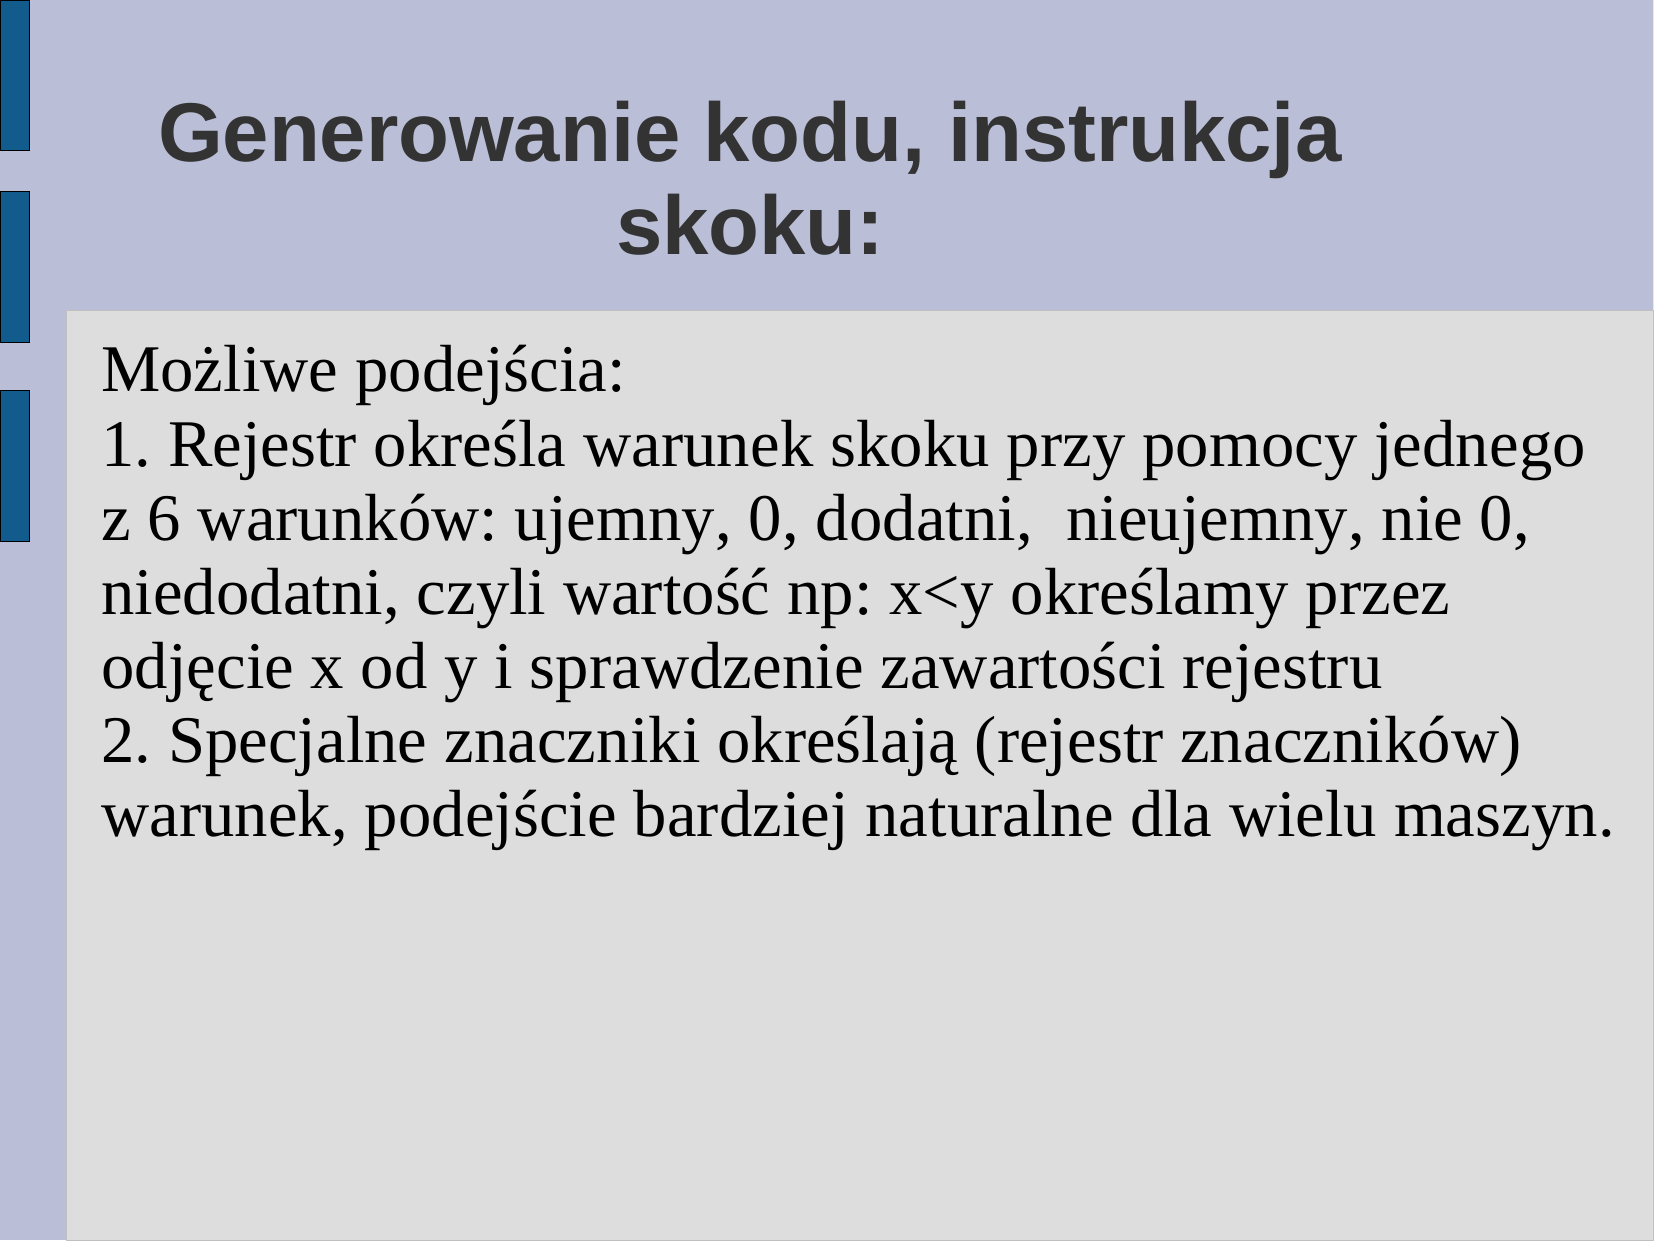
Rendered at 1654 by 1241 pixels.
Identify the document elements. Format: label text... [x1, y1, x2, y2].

title Generowanie kodu, instrukcja skoku: [112, 78, 1388, 280]
text_box Możliwe podejścia: 1. Rejestr określa warunek skoku przy pomocy jednego z 6 warunków: ujemny, 0, dodatni, nieujemny, nie 0, niedodatni, czyli wartość np: x<y określamy przez odjęcie x od y i sprawdzenie zawartości rejestru 2. Specjalne znaczniki określają (rejestr znaczników) warunek, podejście bardziej naturalne dla wielu maszyn. [101, 332, 1625, 953]
